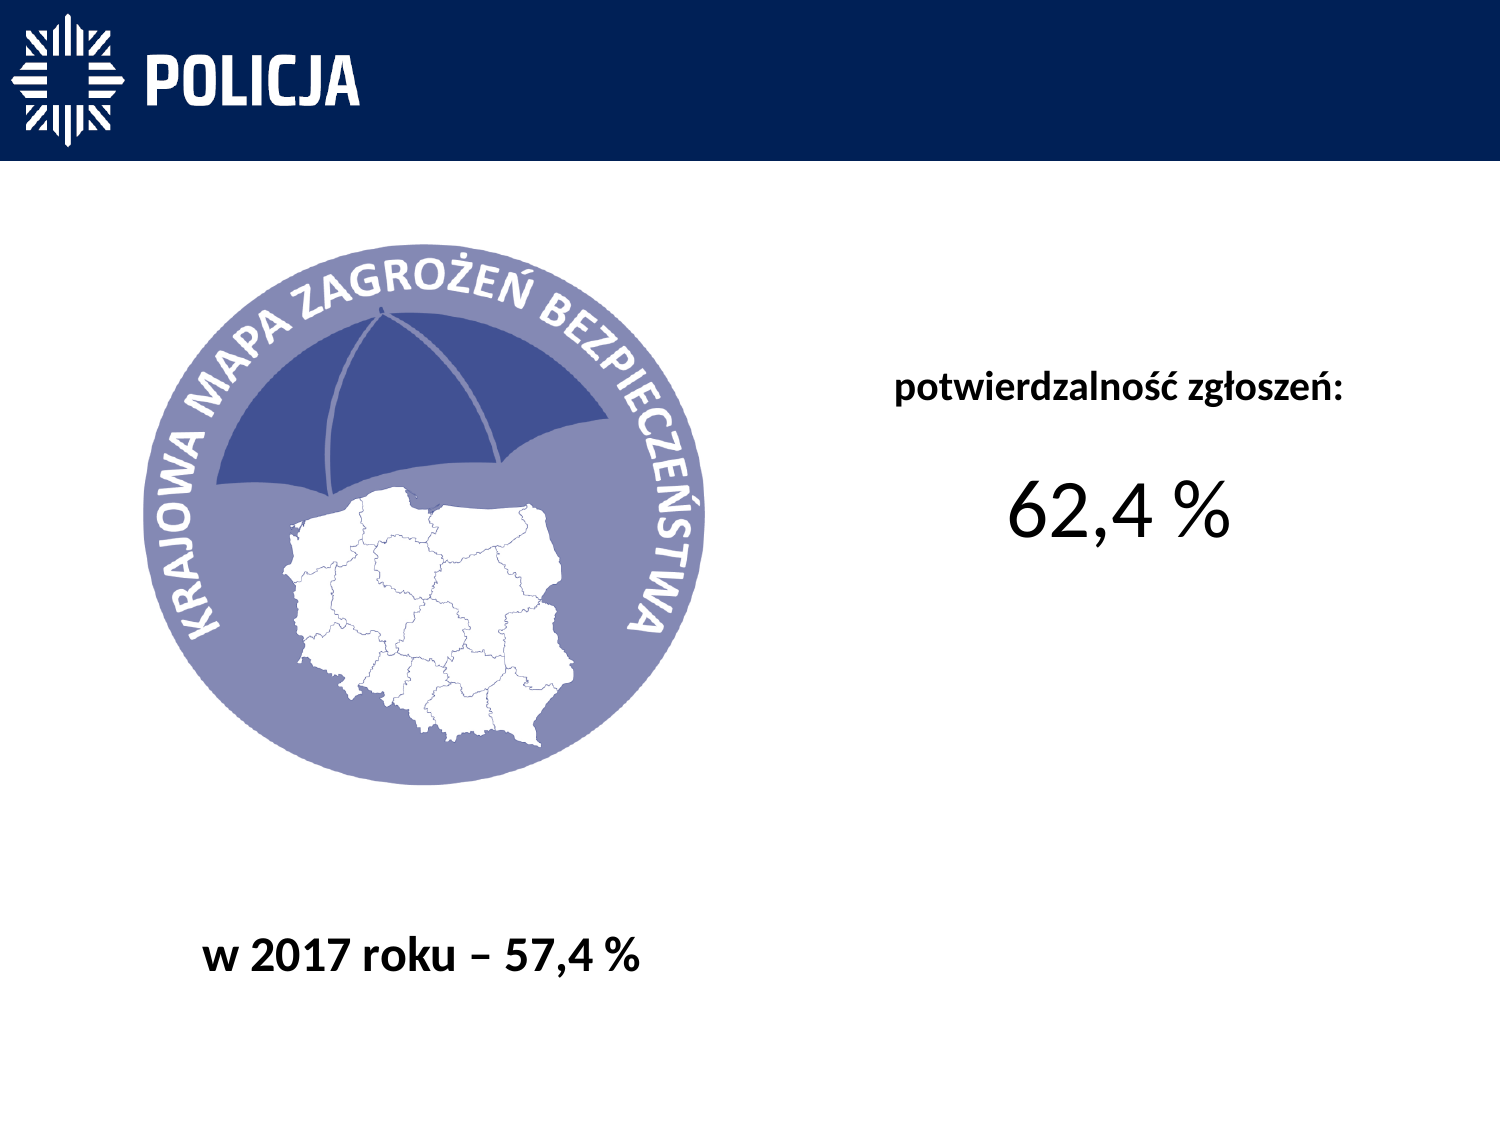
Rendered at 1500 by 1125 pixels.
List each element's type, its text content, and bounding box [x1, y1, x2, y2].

picture [0, 0, 360, 161]
text_box w 2017 roku – 57,4 % [187, 913, 844, 989]
text_box [360, 0, 1500, 161]
text_box potwierdzalność zgłoszeń: 62,4 % [808, 351, 1430, 662]
picture [58, 222, 781, 809]
